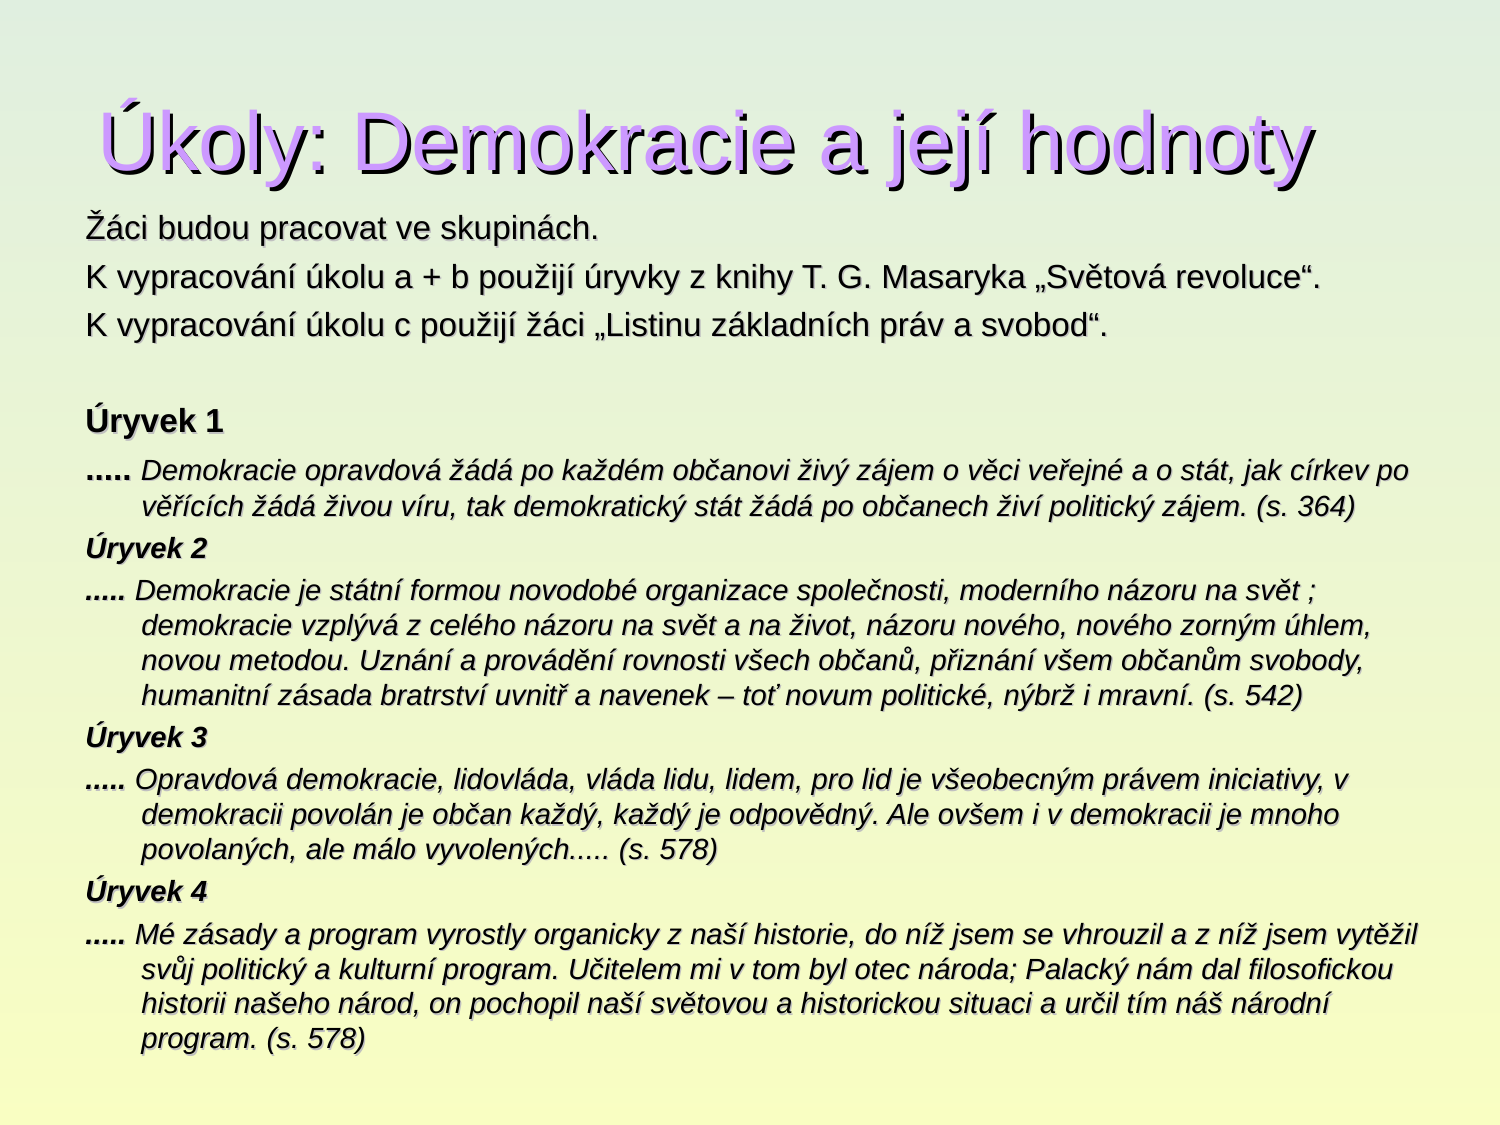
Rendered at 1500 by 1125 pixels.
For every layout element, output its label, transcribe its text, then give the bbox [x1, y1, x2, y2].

title Úkoly: Demokracie a její hodnoty [82, 37, 1450, 199]
list Žáci budou pracovat ve skupinách. K vypracování úkolu a + b použijí úryvky z knihy T. G. Masaryka „Světová revoluce“. K vypracování úkolu c použijí žáci „Listinu základních práv a svobod“. Úryvek 1 ..... Demokracie opravdová žádá po každém občanovi živý zájem o věci veřejné a o stát, jak církev po věřících žádá živou víru, tak demokratický stát žádá po občanech živí politický zájem. (s. 364) Úryvek 2 ..... Demokracie je státní formou novodobé organizace společnosti, moderního názoru na svět ; demokracie vzplývá z celého názoru na svět a na život, názoru nového, nového zorným úhlem, novou metodou. Uznání a provádění rovnosti všech občanů, přiznání všem občanům svobody, humanitní zásada bratrství uvnitř a navenek – toť novum politické, nýbrž i mravní. (s. 542) Úryvek 3 ..... Opravdová demokracie, lidovláda, vláda lidu, lidem, pro lid je všeobecným právem iniciativy, v demokracii povolán je občan každý, každý je odpovědný. Ale ovšem i v demokracii je mnoho povolaných, ale málo vyvolených..... (s. 578) Úryvek 4 ..... Mé zásady a program vyrostly organicky z naší historie, do níž jsem se vhrouzil a z níž jsem vytěžil svůj politický a kulturní program. Učitelem mi v tom byl otec národa; Palacký nám dal filosofickou historii našeho národ, on pochopil naší světovou a historickou situaci a určil tím náš národní program. (s. 578) [70, 199, 1450, 1125]
